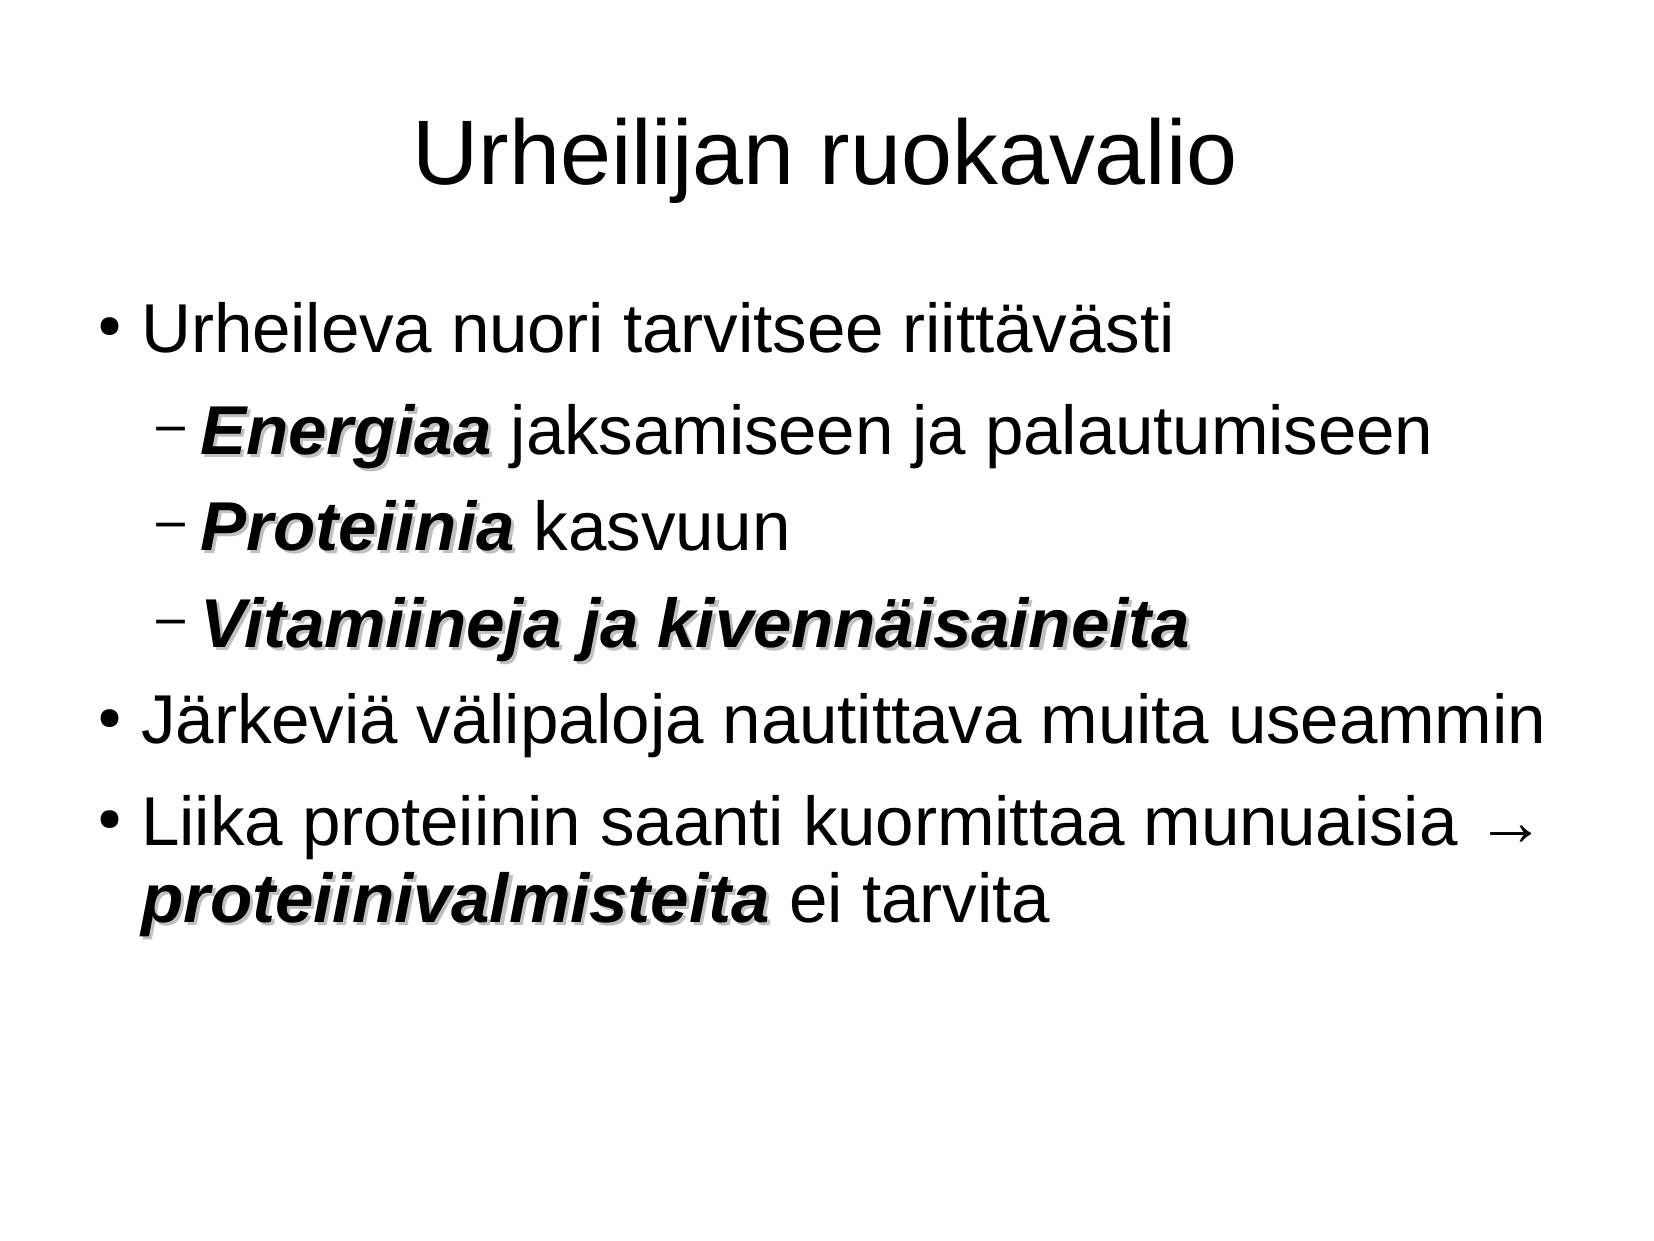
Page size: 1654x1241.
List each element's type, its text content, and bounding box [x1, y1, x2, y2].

title Urheilijan ruokavalio [82, 31, 1570, 274]
list Urheileva nuori tarvitsee riittävästi Energiaa jaksamiseen ja palautumiseen Proteiinia kasvuun Vitamiineja ja kivennäisaineita Järkeviä välipaloja nautittava muita useammin Liika proteiinin saanti kuormittaa munuaisia → proteiinivalmisteita ei tarvita [82, 290, 1570, 1010]
